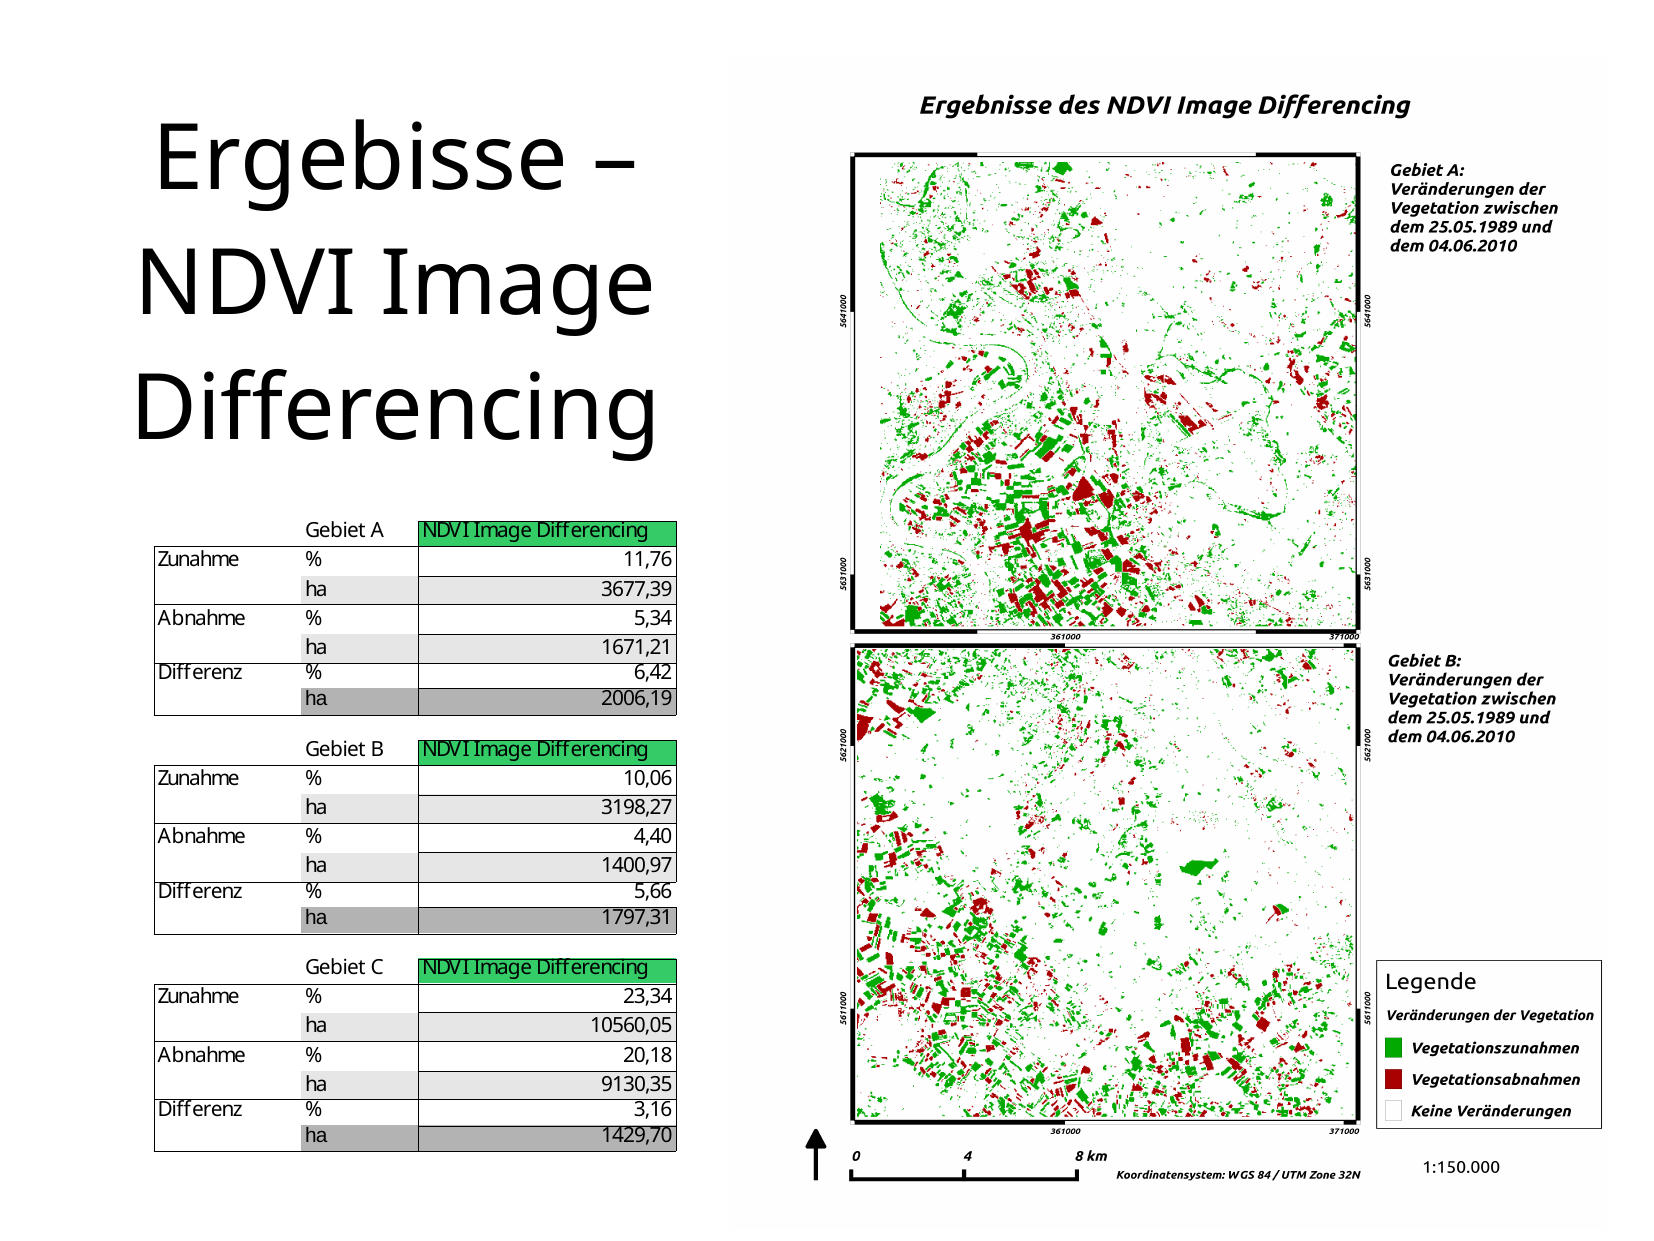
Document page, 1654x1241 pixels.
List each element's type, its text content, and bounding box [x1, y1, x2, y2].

title Ergebisse – NDVI Image Differencing [82, 49, 709, 508]
chart [153, 521, 678, 1182]
picture [729, 58, 1607, 1229]
